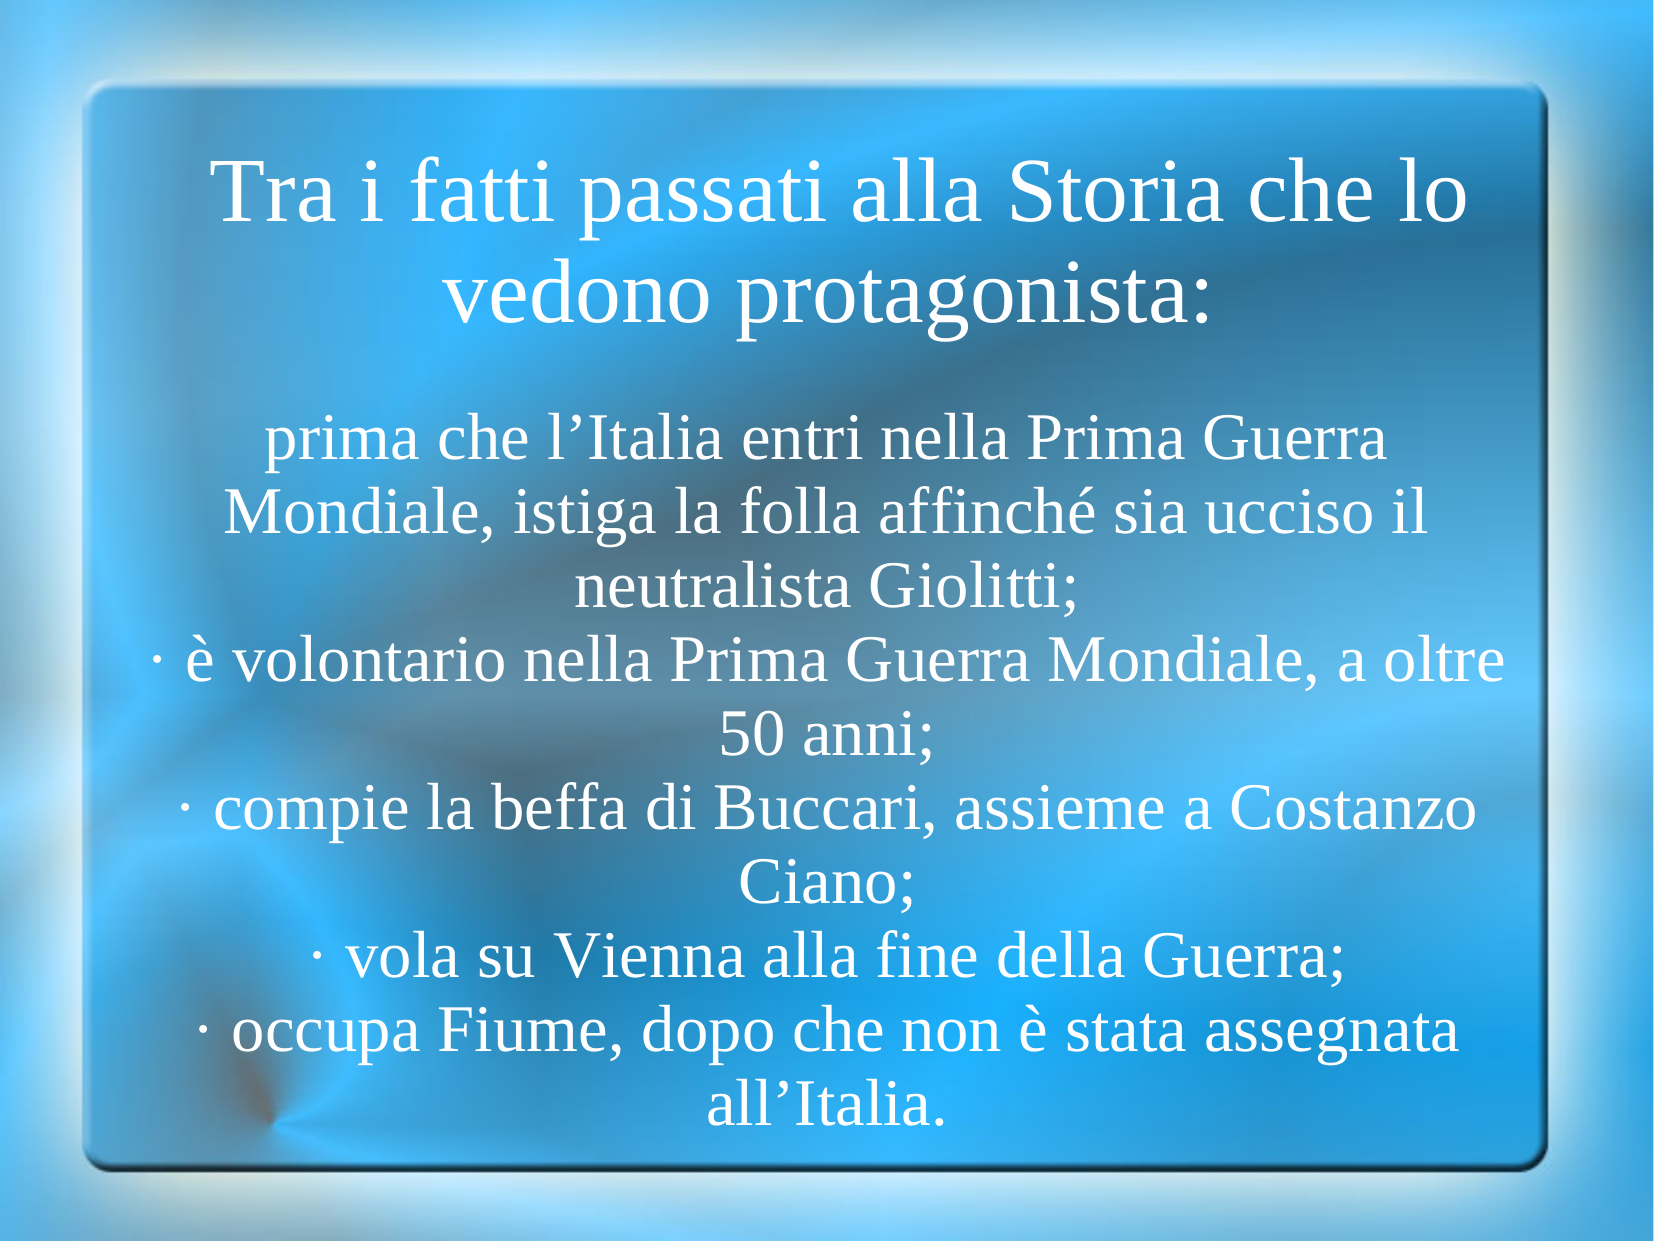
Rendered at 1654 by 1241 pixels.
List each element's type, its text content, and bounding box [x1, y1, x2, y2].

picture [0, 0, 1654, 1241]
subtitle prima che l’Italia entri nella Prima Guerra Mondiale, istiga la folla affinché sia ucciso il neutralista Giolitti; · è volontario nella Prima Guerra Mondiale, a oltre 50 anni; · compie la beffa di Buccari, assieme a Costanzo Ciano; · vola su Vienna alla fine della Guerra; · occupa Fiume, dopo che non è stata assegnata all’Italia. [121, 399, 1534, 1141]
title Tra i fatti passati alla Storia che lo vedono protagonista: [123, 139, 1536, 343]
